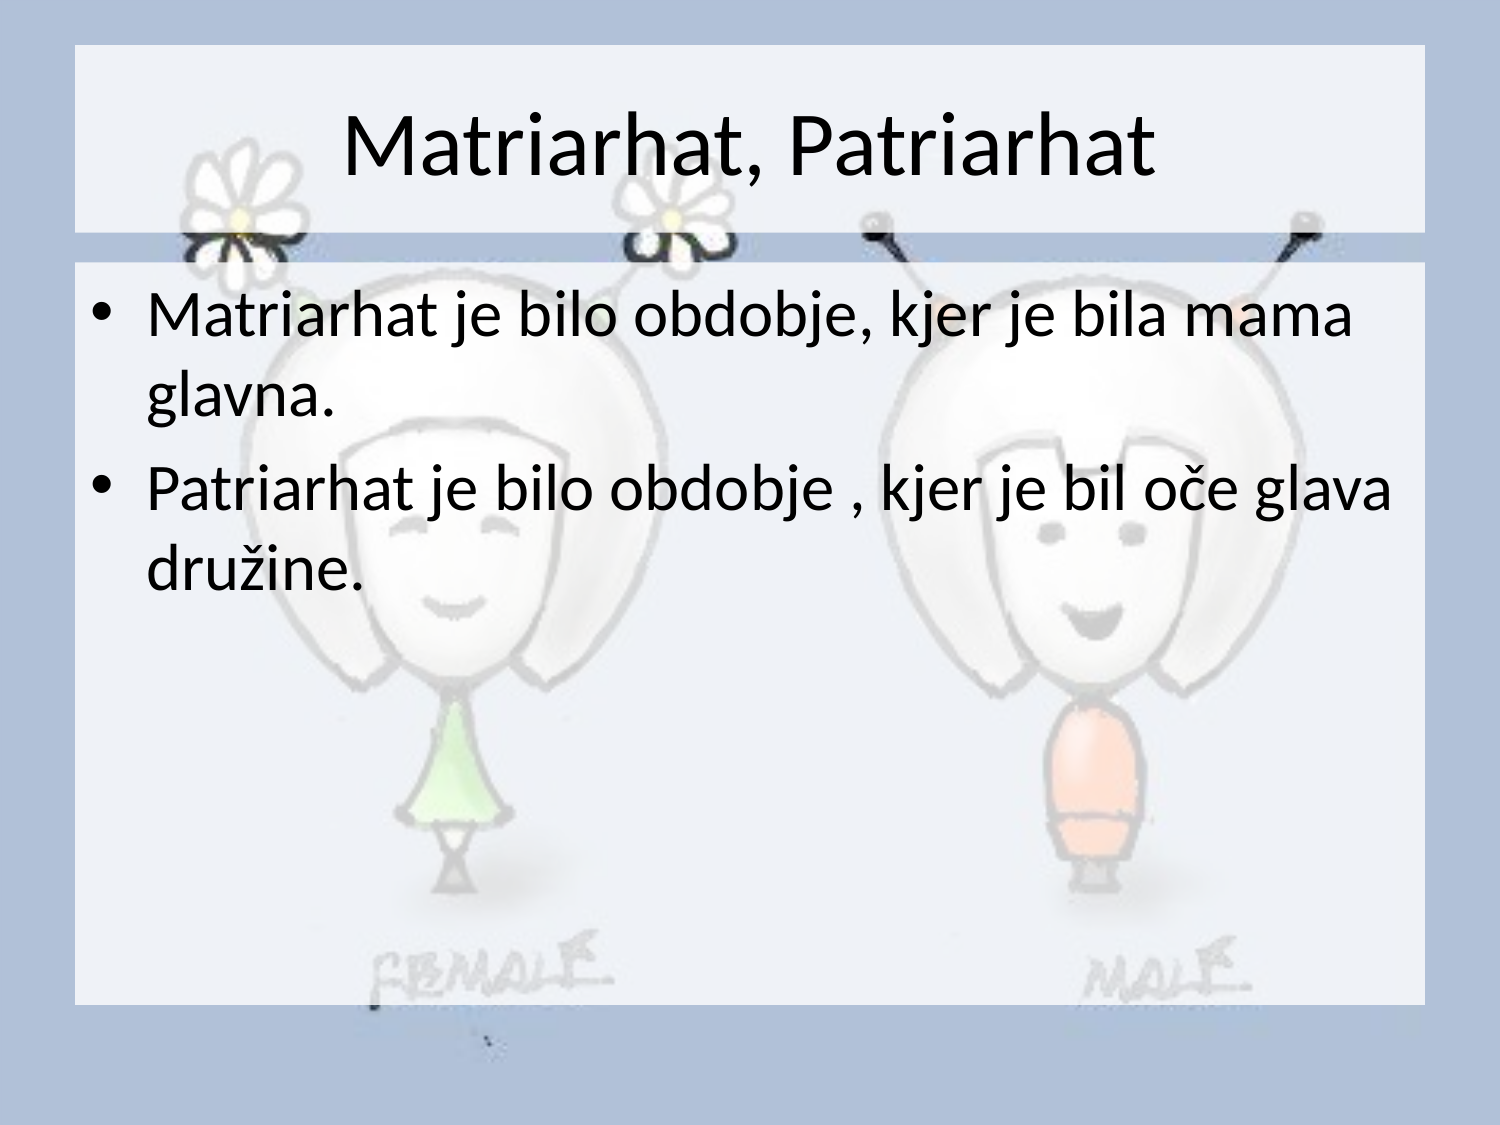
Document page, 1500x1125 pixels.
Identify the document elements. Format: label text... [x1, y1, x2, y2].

list Matriarhat je bilo obdobje, kjer je bila mama glavna. Patriarhat je bilo obdobje , kjer je bil oče glava družine. [75, 262, 1425, 1005]
picture [0, 0, 1500, 1125]
title Matriarhat, Patriarhat [75, 45, 1425, 233]
